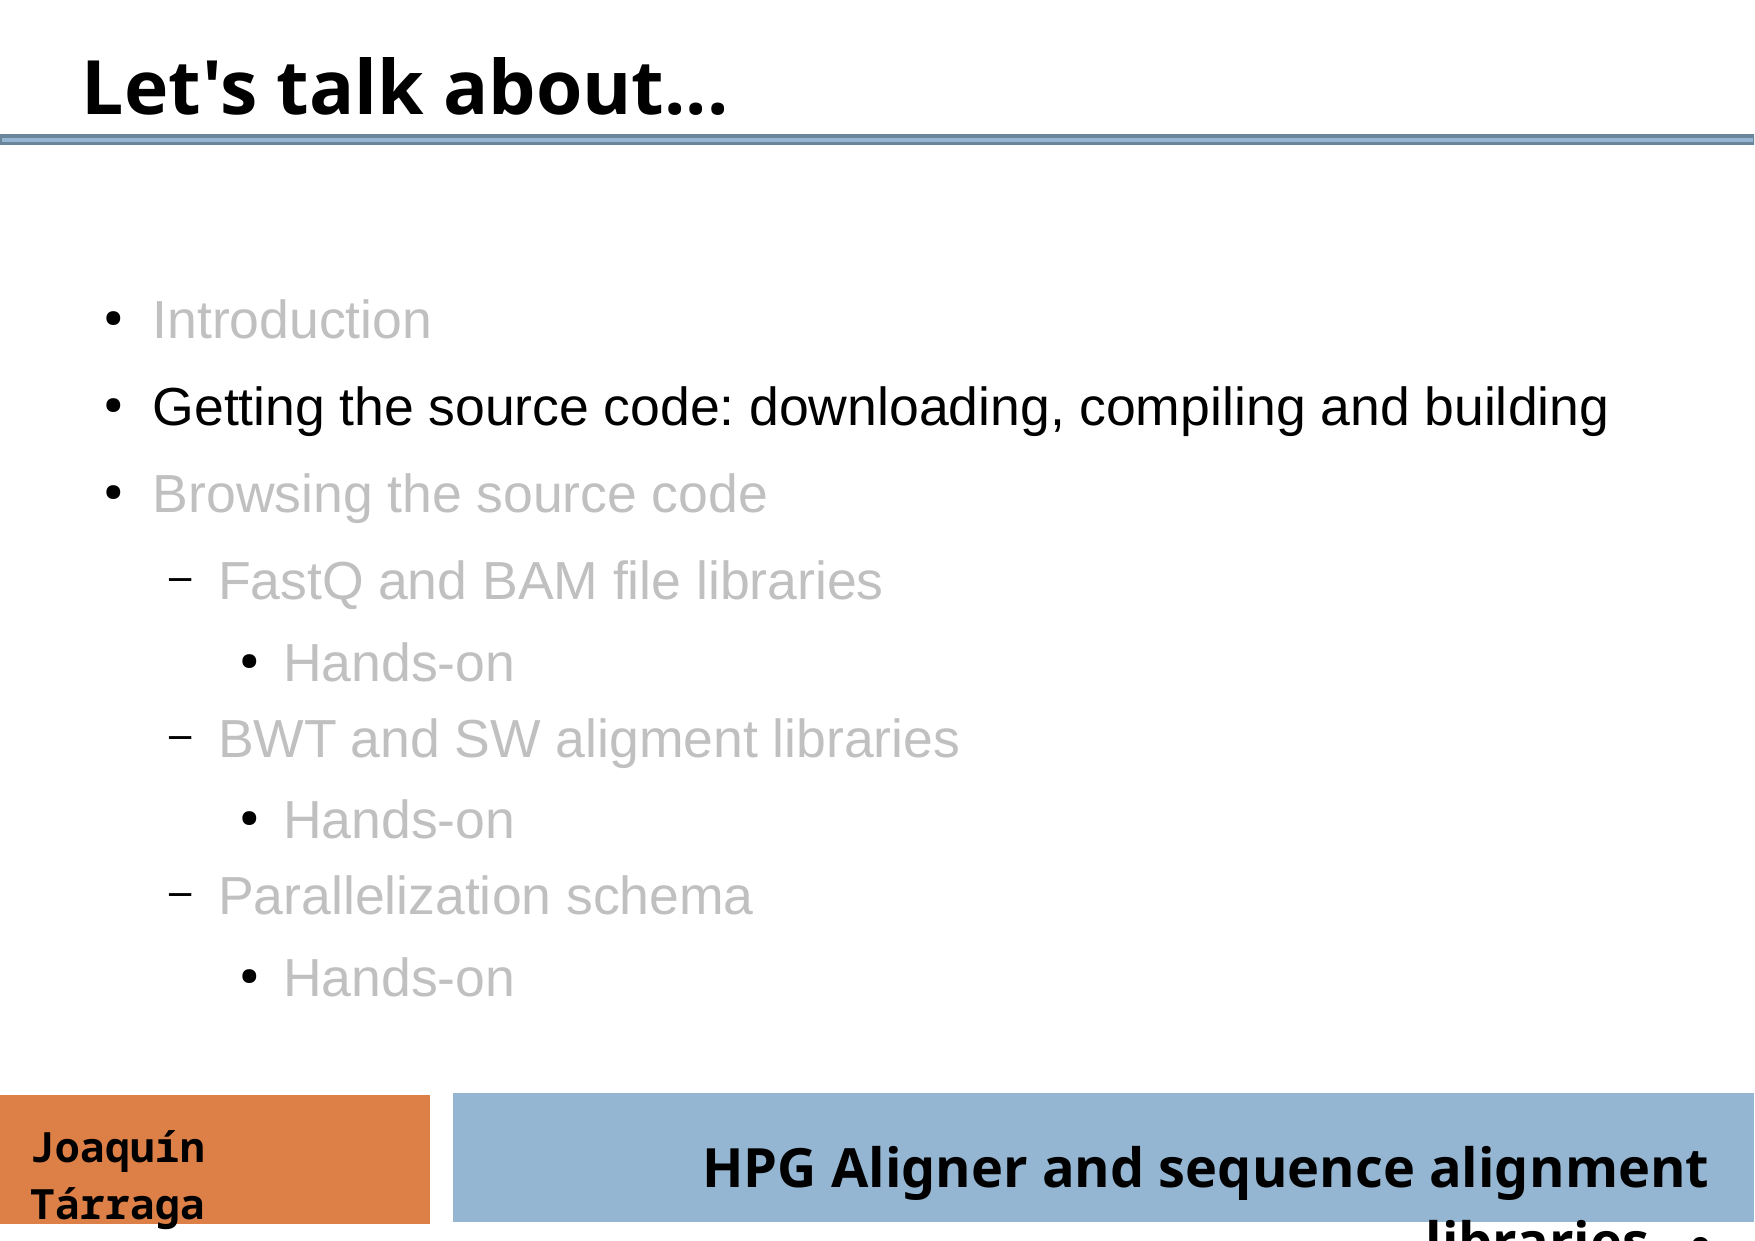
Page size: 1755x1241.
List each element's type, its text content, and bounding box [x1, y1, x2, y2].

text_box HPG Aligner and sequence alignment libraries 9 [480, 1122, 1726, 1239]
text_box Let's talk about... [67, 27, 1688, 129]
text_box [0, 136, 1754, 144]
list Introduction Getting the source code: downloading, compiling and building Browsing the source code FastQ and BAM file libraries Hands-on BWT and SW aligment libraries Hands-on Parallelization schema Hands-on [87, 290, 1632, 1010]
text_box Joaquín Tárraga jtarraga@cipf.es [15, 1110, 406, 1221]
